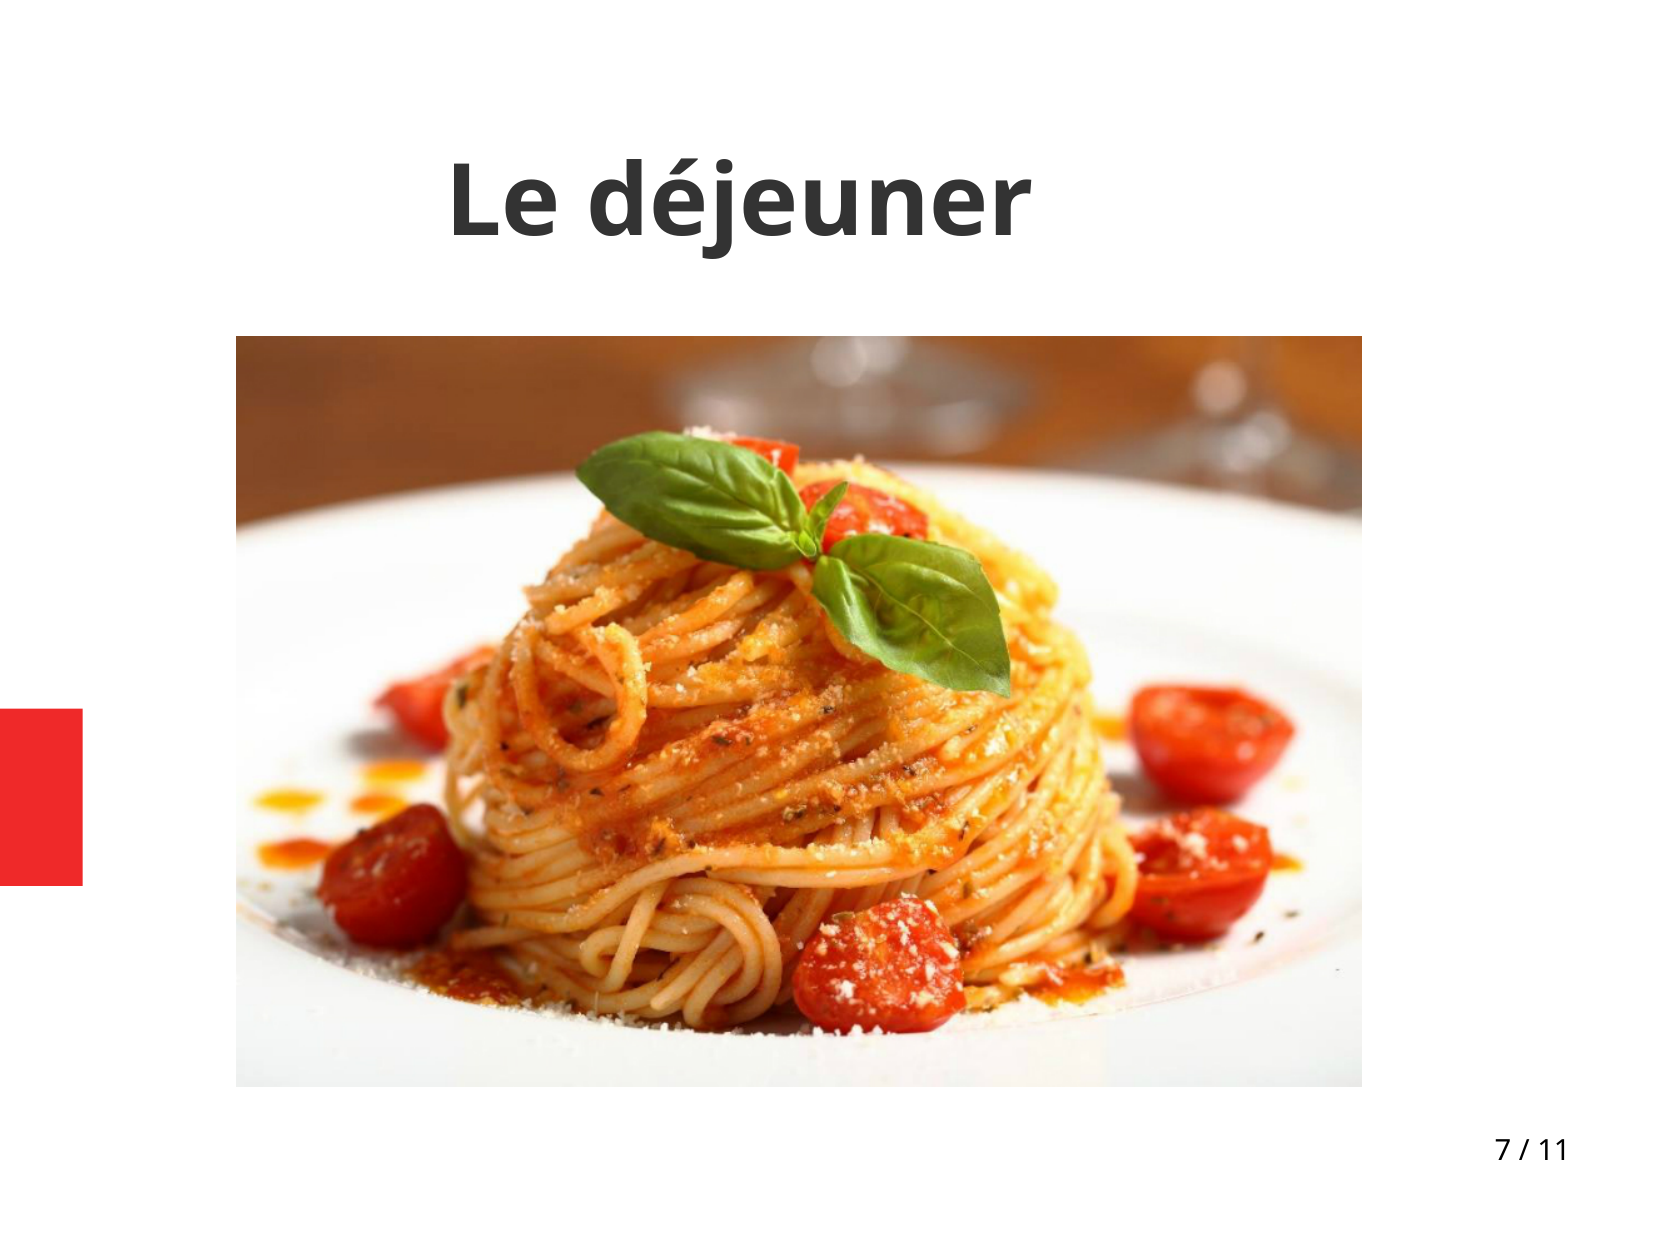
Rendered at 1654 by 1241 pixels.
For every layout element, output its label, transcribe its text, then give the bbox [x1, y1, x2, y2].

picture [236, 336, 1362, 1087]
text_box Le déjeuner [417, 128, 1037, 265]
